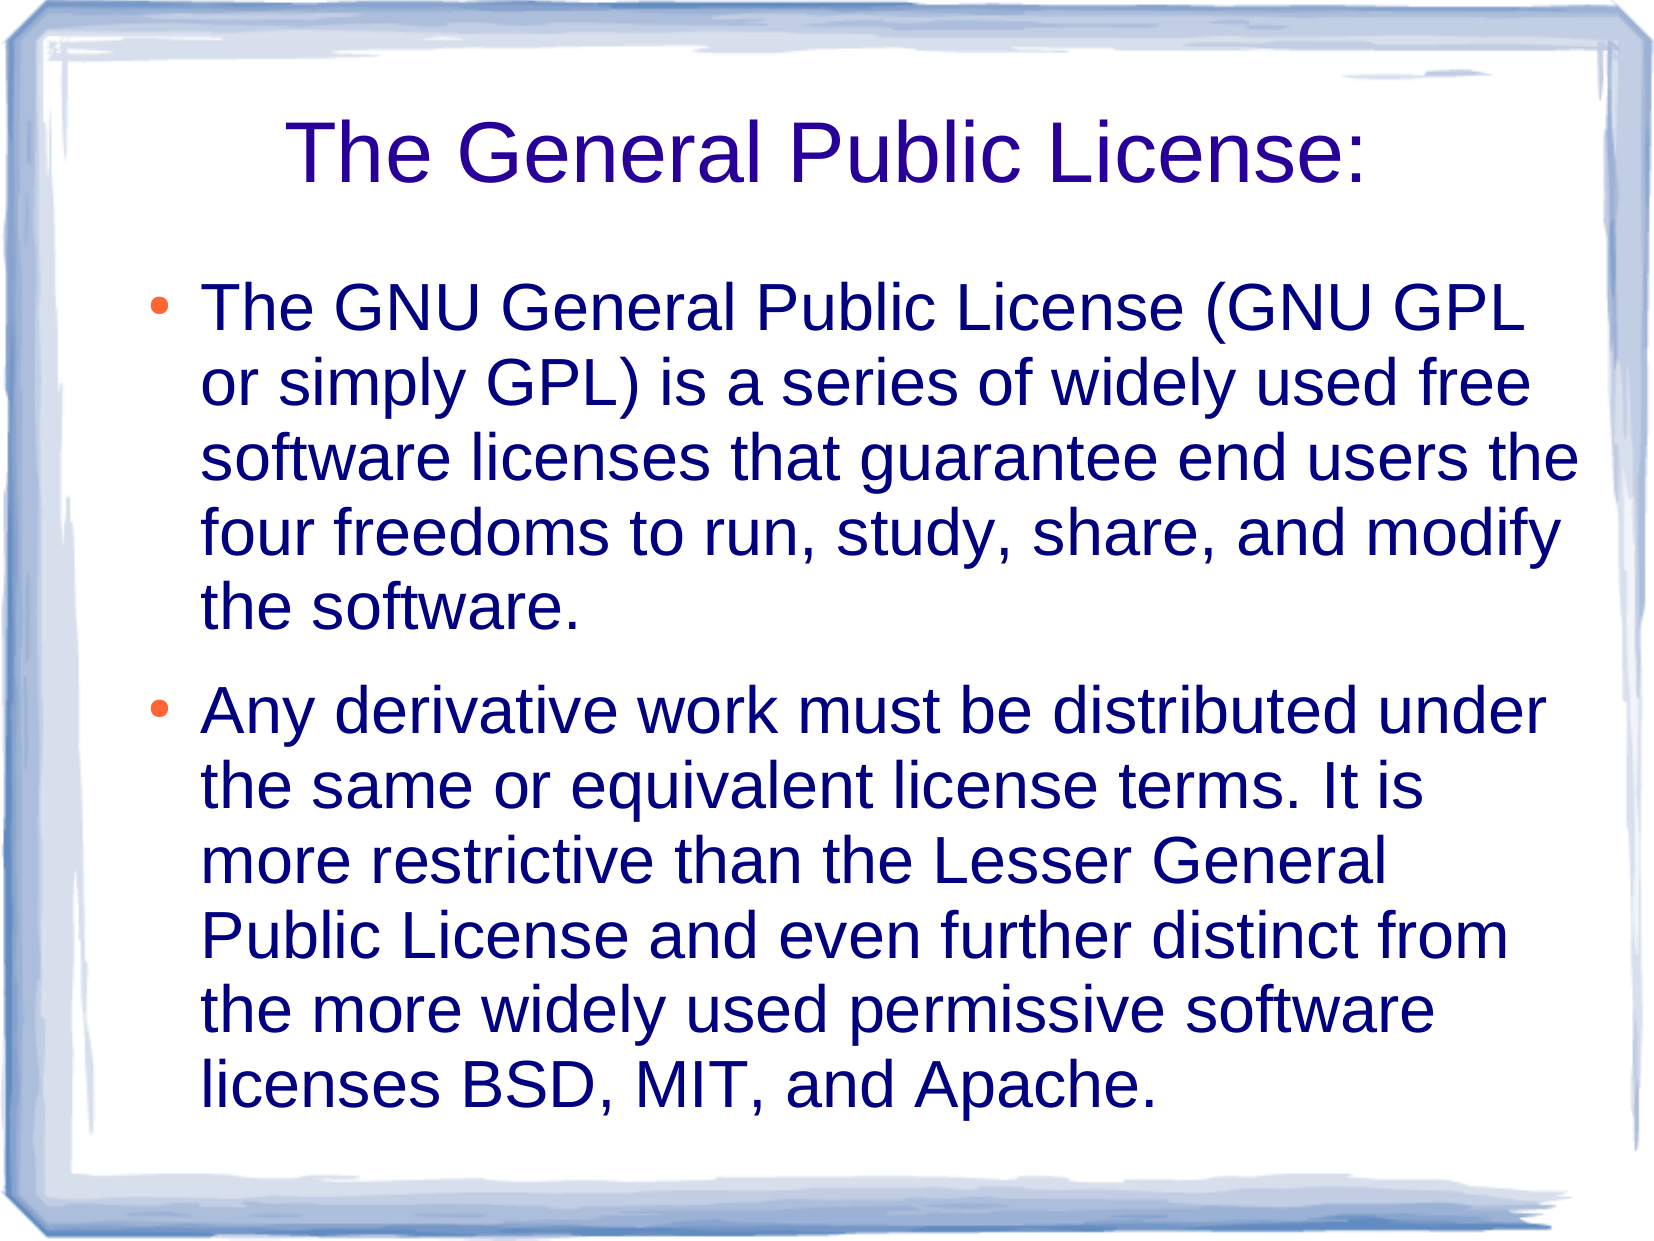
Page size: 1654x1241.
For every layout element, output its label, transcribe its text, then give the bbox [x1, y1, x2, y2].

title The General Public License: [82, 49, 1571, 257]
list The GNU General Public License (GNU GPL or simply GPL) is a series of widely used free software licenses that guarantee end users the four freedoms to run, study, share, and modify the software. Any derivative work must be distributed under the same or equivalent license terms. It is more restrictive than the Lesser General Public License and even further distinct from the more widely used permissive software licenses BSD, MIT, and Apache. [129, 270, 1583, 1123]
picture [0, 0, 1654, 1241]
